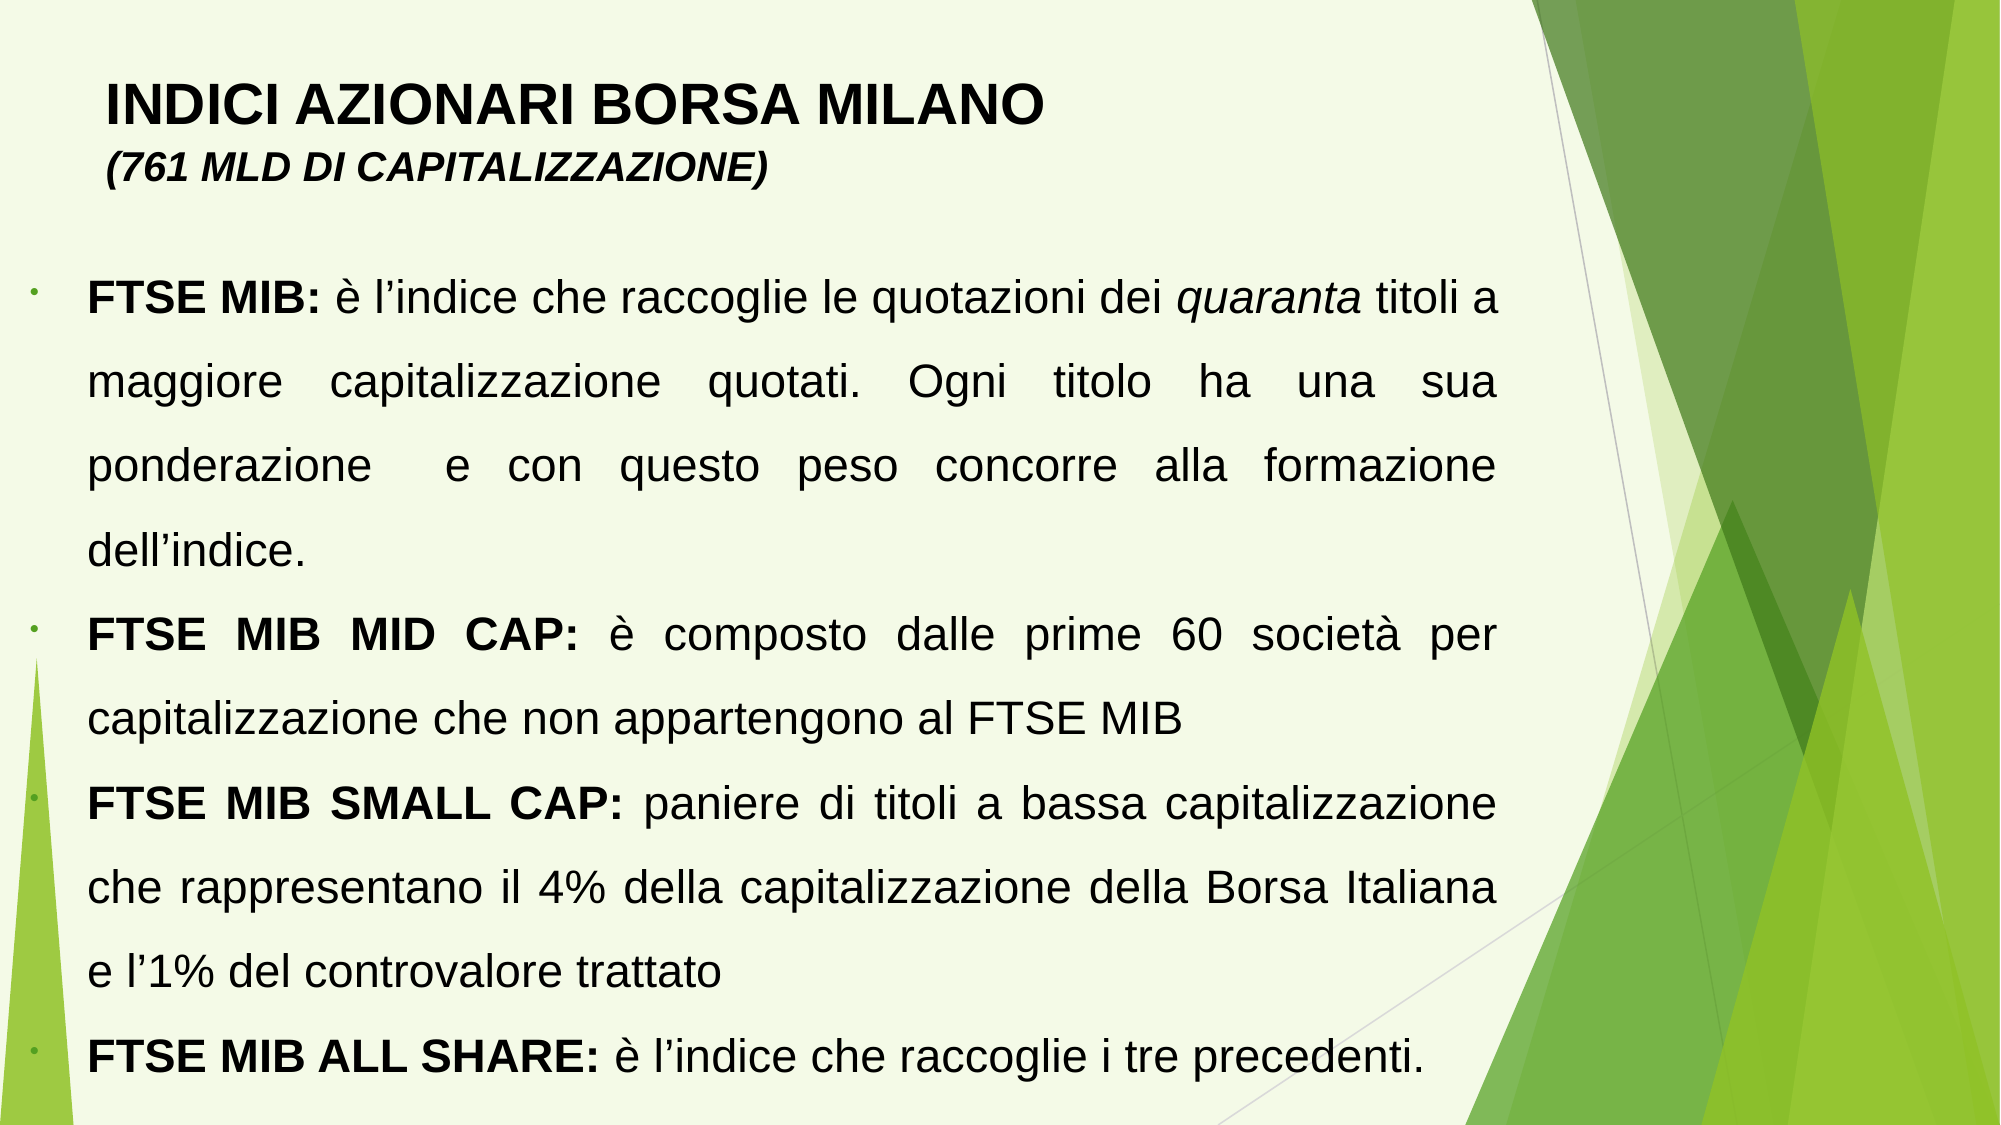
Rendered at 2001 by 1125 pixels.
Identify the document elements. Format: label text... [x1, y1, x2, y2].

text_box INDICI AZIONARI BORSA MILANO (761 MLD DI CAPITALIZZAZIONE) FTSE MIB: è l’indice che raccoglie le quotazioni dei quaranta titoli a maggiore capitalizzazione quotati. Ogni titolo ha una sua ponderazione e con questo peso concorre alla formazione dell’indice. FTSE MIB MID CAP: è composto dalle prime 60 società per capitalizzazione che non appartengono al FTSE MIB FTSE MIB SMALL CAP: paniere di titoli a bassa capitalizzazione che rappresentano il 4% della capitalizzazione della Borsa Italiana e l’1% del controvalore trattato FTSE MIB ALL SHARE: è l’indice che raccoglie i tre precedenti. [16, 54, 1514, 1089]
